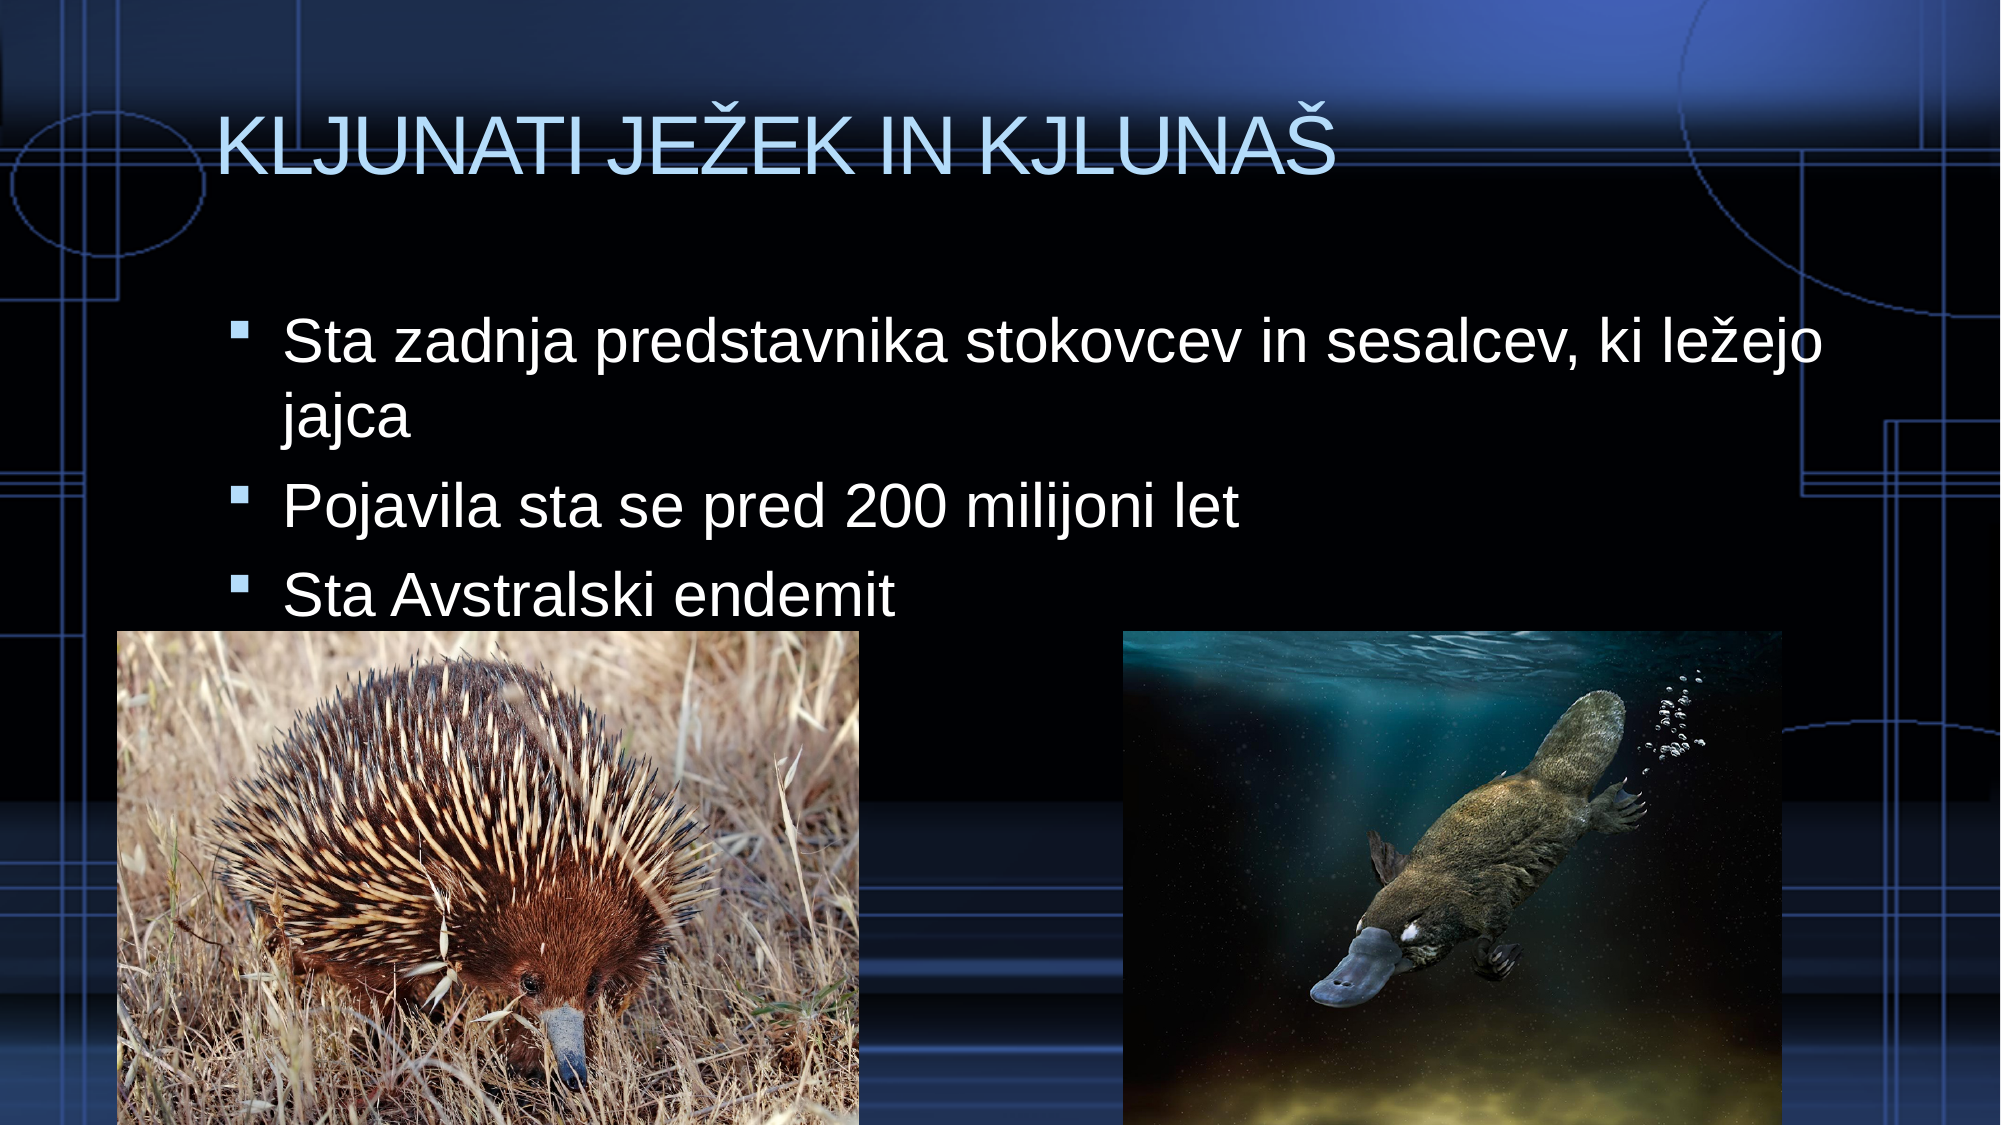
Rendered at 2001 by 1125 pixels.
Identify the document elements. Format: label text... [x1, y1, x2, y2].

title KLJUNATI JEŽEK IN KJLUNAŠ [200, 84, 1900, 235]
list Sta zadnja predstavnika stokovcev in sesalcev, ki ležejo jajca Pojavila sta se pred 200 milijoni let Sta Avstralski endemit [200, 292, 1900, 1043]
picture [0, 0, 2001, 1125]
